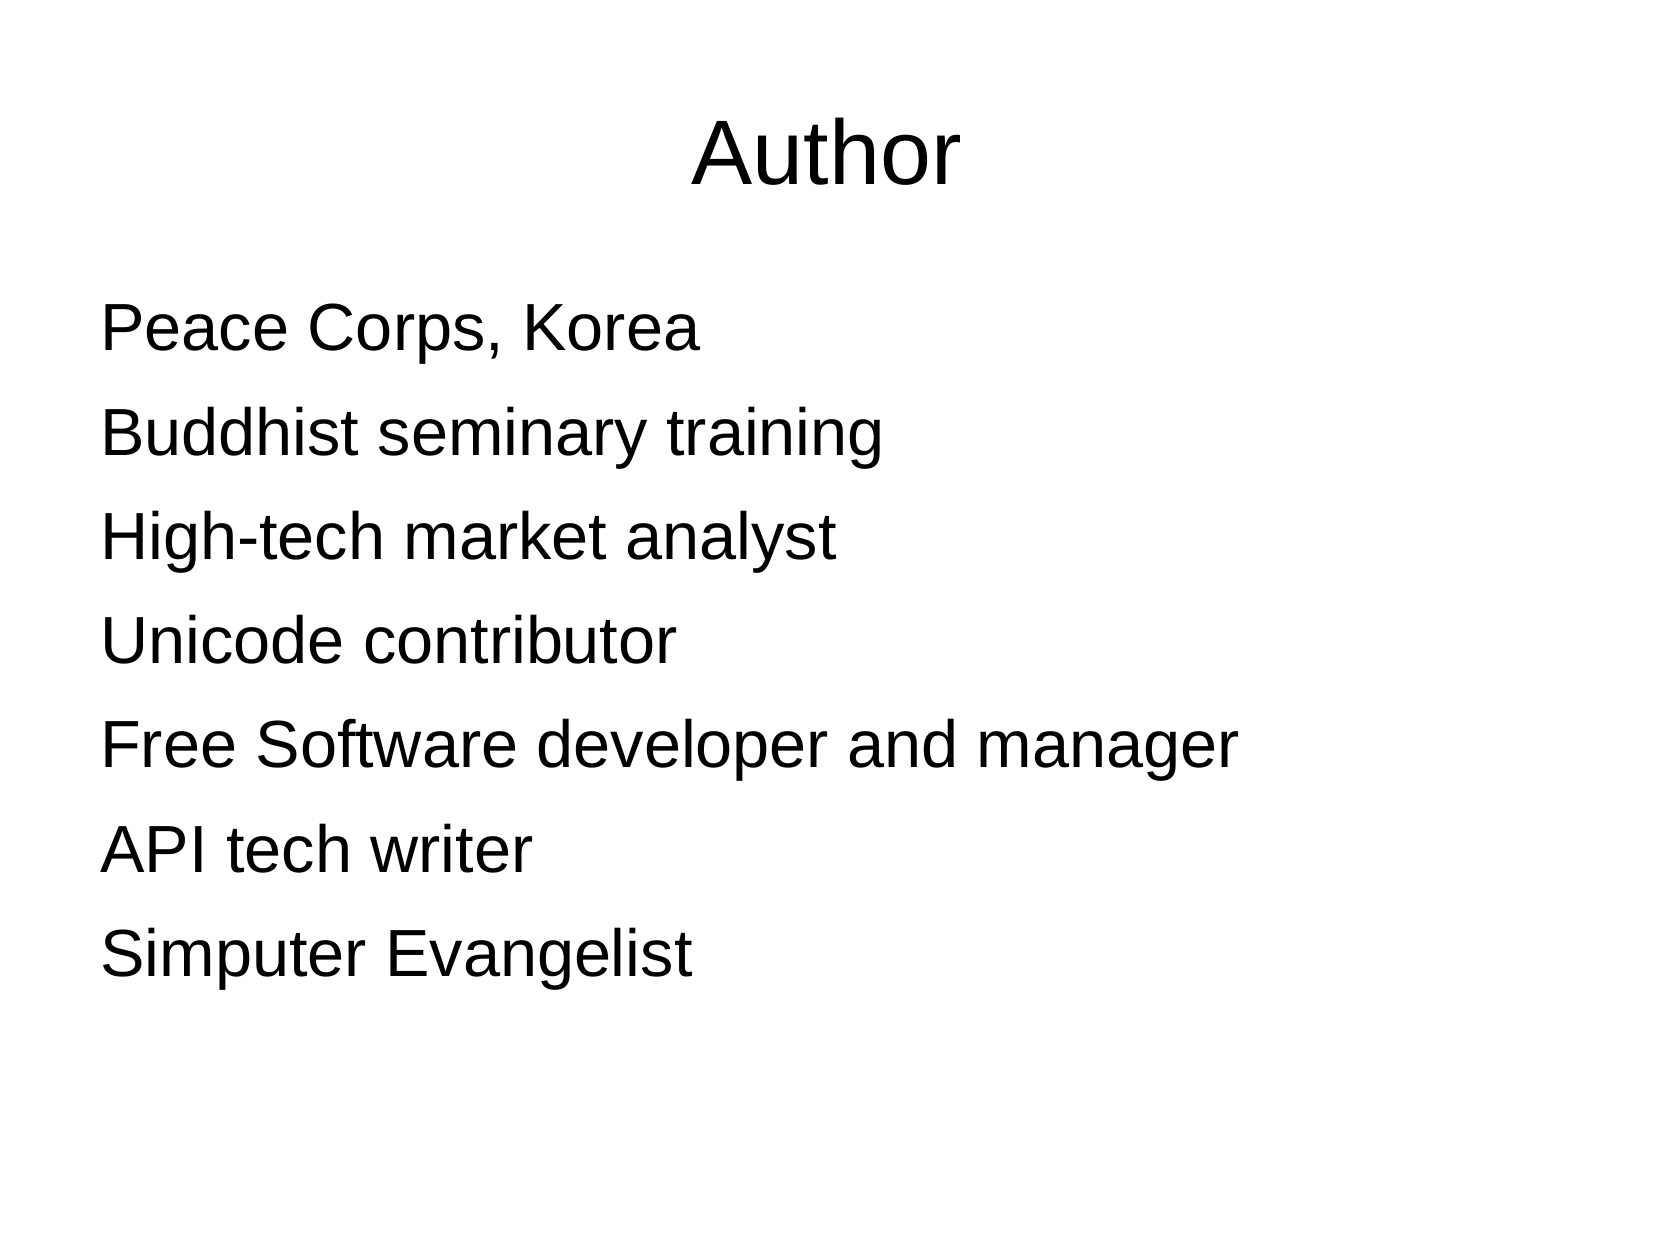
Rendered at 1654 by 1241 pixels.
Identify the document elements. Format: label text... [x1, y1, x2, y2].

title Author [82, 49, 1571, 257]
list Peace Corps, Korea Buddhist seminary training High-tech market analyst Unicode contributor Free Software developer and manager API tech writer Simputer Evangelist [82, 290, 1571, 1163]
